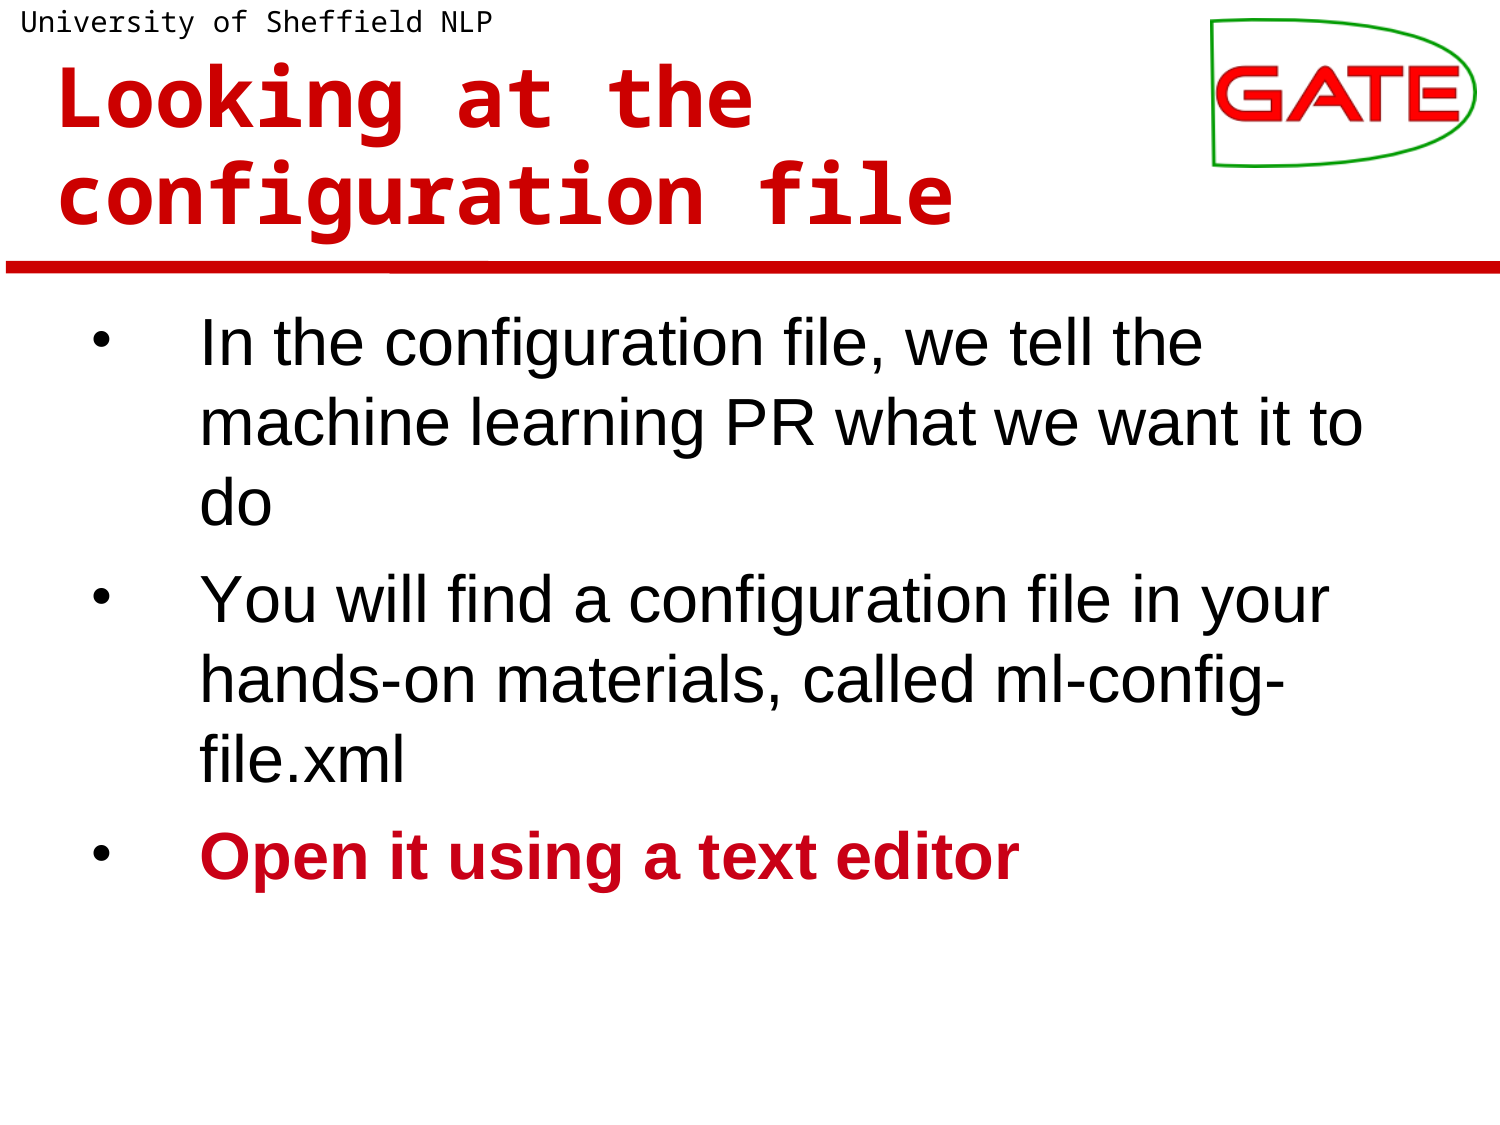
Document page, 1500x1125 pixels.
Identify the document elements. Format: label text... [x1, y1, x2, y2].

list In the configuration file, we tell the machine learning PR what we want it to do You will find a configuration file in your hands-on materials, called ml-config-file.xml Open it using a text editor [75, 290, 1425, 1034]
title Looking at the configuration file [41, 30, 1391, 262]
picture [1210, 18, 1477, 168]
